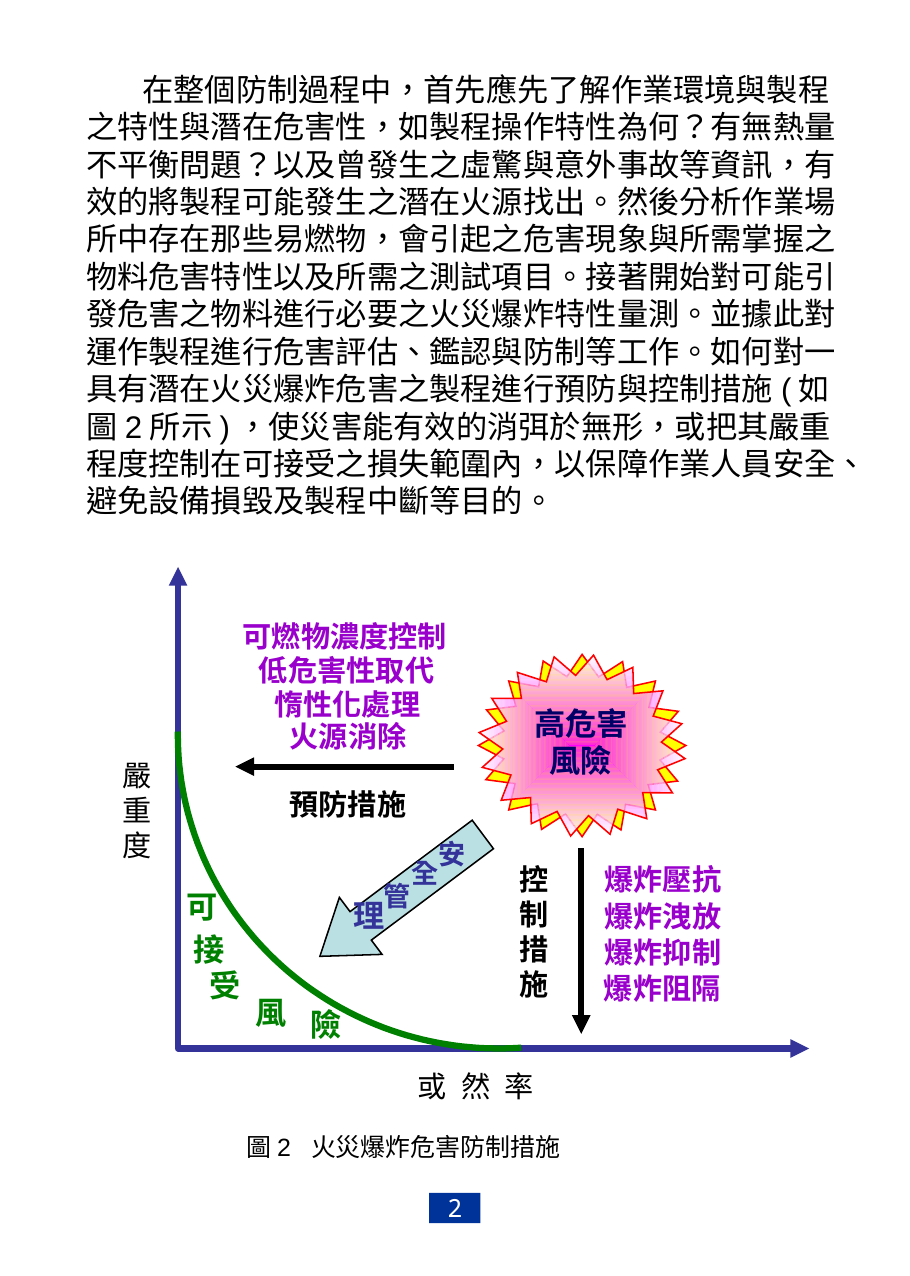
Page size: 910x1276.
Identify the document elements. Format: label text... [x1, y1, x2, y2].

text_box 爆炸阻隔 [588, 962, 737, 1014]
text_box [319, 904, 383, 957]
text_box 在整個防制過程中，首先應先了解作業環境與製程之特性與潛在危害性，如製程操作特性為何？有無熱量不平衡問題？以及曾發生之虛驚與意外事故等資訊，有效的將製程可能發生之潛在火源找出。然後分析作業場所中存在那些易燃物，會引起之危害現象與所需掌握之物料危害特性以及所需之測試項目。接著開始對可能引發危害之物料進行必要之火災爆炸特性量測。並據此對運作製程進行危害評估、鑑認與防制等工作。如何對一具有潛在火災爆炸危害之製程進行預防與控制措施(如圖2所示)，使災害能有效的消弭於無形，或把其嚴重程度控制在可接受之損失範圍內，以保障作業人員安全、避免設備損毀及製程中斷等目的。 [70, 61, 866, 528]
text_box 惰性化處理 [258, 678, 437, 730]
text_box 管 [367, 871, 427, 921]
text_box 風 [239, 985, 303, 1039]
text_box 可燃物濃度控制 [283, 630, 296, 644]
text_box 爆炸壓抗 [611, 873, 619, 890]
text_box 可 [170, 879, 234, 933]
text_box 受 [193, 958, 257, 1012]
text_box 全 [418, 864, 431, 870]
text_box 險 [294, 997, 358, 1051]
text_box 接 [201, 951, 207, 958]
text_box [482, 833, 494, 858]
text_box [460, 820, 479, 829]
text_box 接 [178, 921, 242, 976]
text_box [478, 654, 686, 837]
text_box 爆炸洩放 [641, 910, 650, 926]
text_box 低危害性取代 [243, 644, 451, 696]
text_box 全 [395, 848, 455, 897]
text_box 爆炸壓抗 [588, 853, 738, 890]
text_box 理 [337, 888, 401, 942]
text_box 可燃物濃度控制 [226, 610, 464, 662]
text_box 爆炸抑制 [641, 946, 650, 962]
text_box 低危害性取代 [354, 665, 364, 678]
text_box 2 [429, 1192, 481, 1224]
text_box 嚴 重 度 [106, 749, 168, 871]
text_box 預防措施 [273, 778, 441, 830]
text_box 爆炸抑制 [588, 926, 738, 978]
text_box 爆炸抑制 [611, 946, 619, 962]
text_box 爆炸壓抗 [639, 873, 650, 890]
text_box 爆炸壓抗 [668, 869, 682, 882]
text_box 可燃物濃度控制 [310, 630, 323, 644]
text_box 爆炸洩放 [611, 910, 619, 926]
text_box 安 [423, 829, 482, 879]
text_box 爆炸洩放 [588, 890, 738, 926]
text_box 高危害 風險 [518, 695, 644, 787]
text_box 控 制 措 施 [504, 853, 566, 1010]
text_box 圖2 火災爆炸危害防制措施 [230, 1123, 679, 1170]
text_box 或 然 率 [401, 1060, 551, 1112]
text_box 火源消除 [273, 710, 423, 762]
text_box 惰性化處理 [311, 699, 321, 710]
